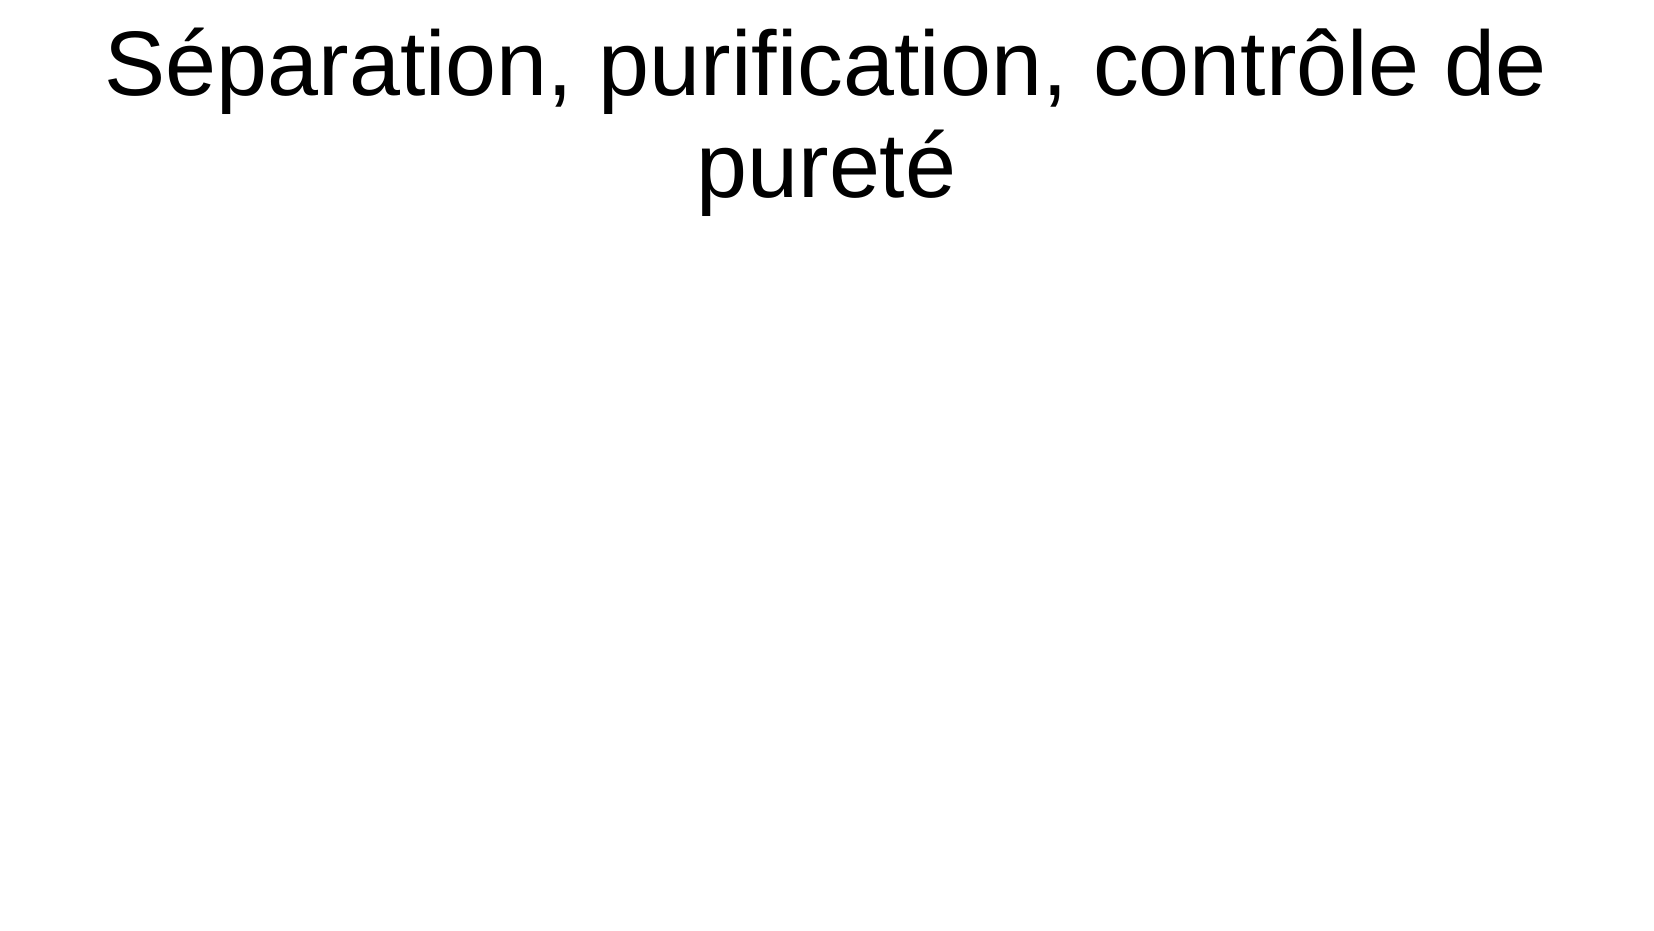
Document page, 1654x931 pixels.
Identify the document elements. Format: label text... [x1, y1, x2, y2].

title Séparation, purification, contrôle de pureté [82, 12, 1571, 218]
